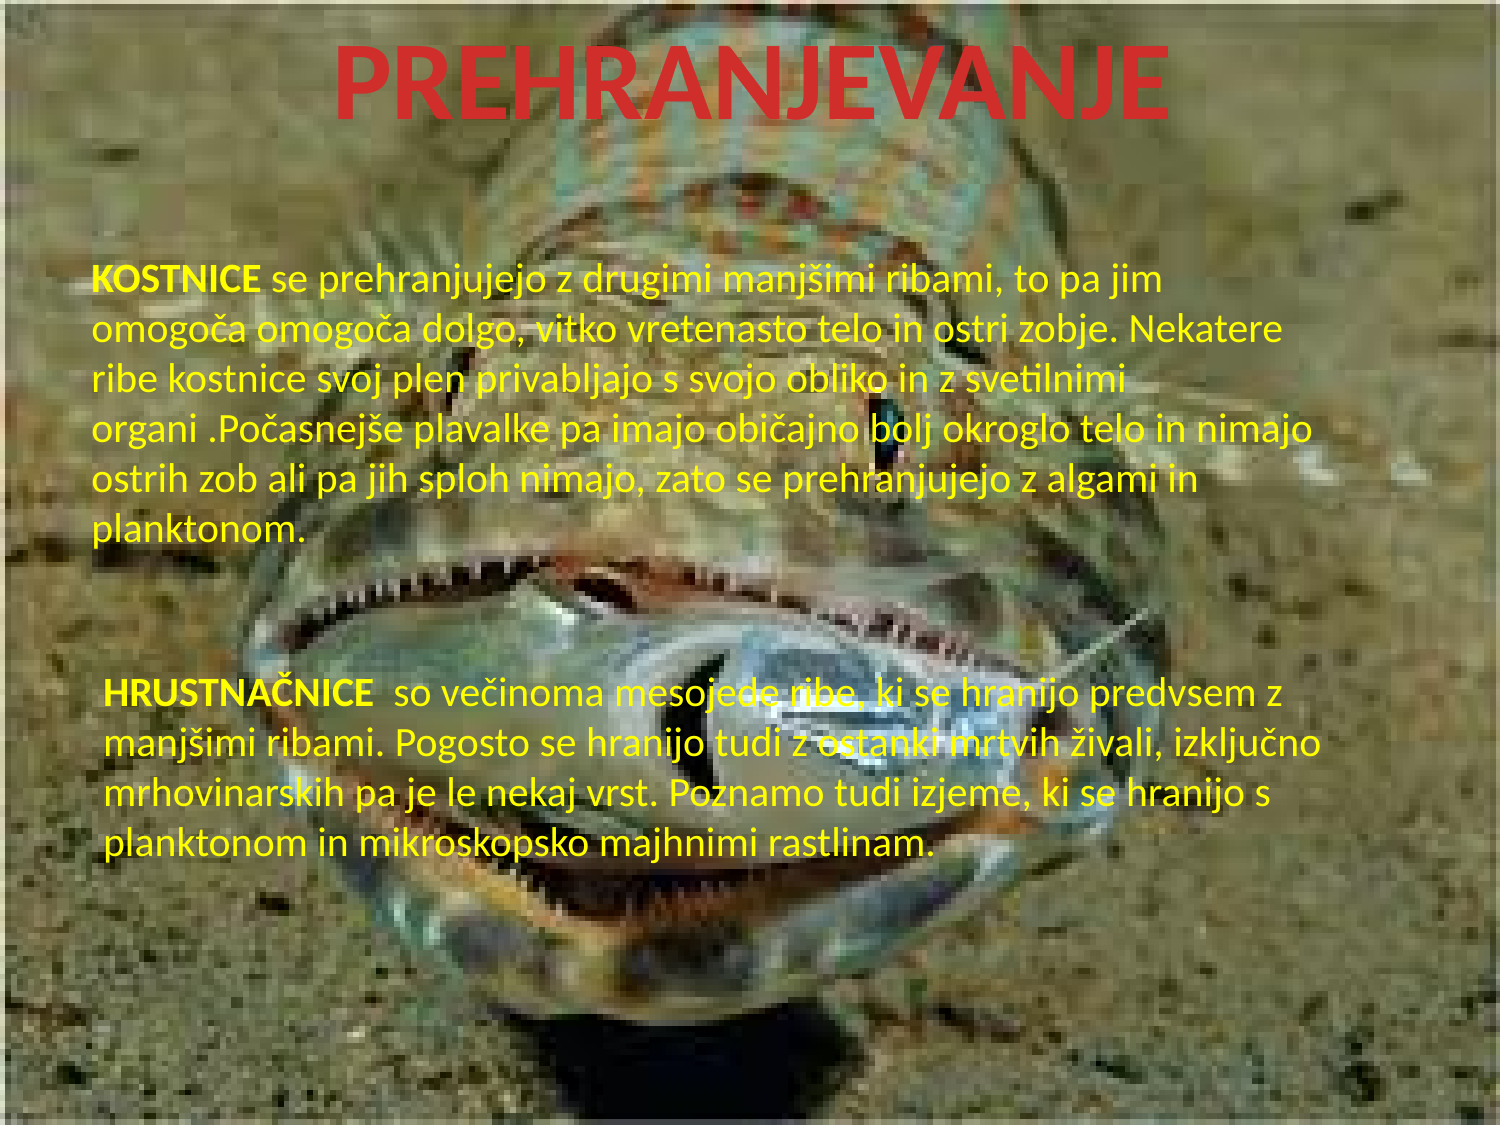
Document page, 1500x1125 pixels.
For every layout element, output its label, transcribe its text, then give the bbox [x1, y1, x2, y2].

text_box KOSTNICE se prehranjujejo z drugimi manjšimi ribami, to pa jim omogoča omogoča dolgo, vitko vretenasto telo in ostri zobje. Nekatere ribe kostnice svoj plen privabljajo s svojo obliko in z svetilnimi organi .Počasnejše plavalke pa imajo običajno bolj okroglo telo in nimajo ostrih zob ali pa jih sploh nimajo, zato se prehranjujejo z algami in planktonom. [76, 243, 1341, 559]
text_box HRUSTNAČNICE so večinoma mesojede ribe, ki se hranijo predvsem z manjšimi ribami. Pogosto se hranijo tudi z ostanki mrtvih živali, izključno mrhovinarskih pa je le nekaj vrst. Poznamo tudi izjeme, ki se hranijo s planktonom in mikroskopsko majhnimi rastlinam. [88, 656, 1376, 872]
text_box PREHRANJEVANJE [317, 0, 1190, 150]
picture [0, 0, 1500, 1125]
